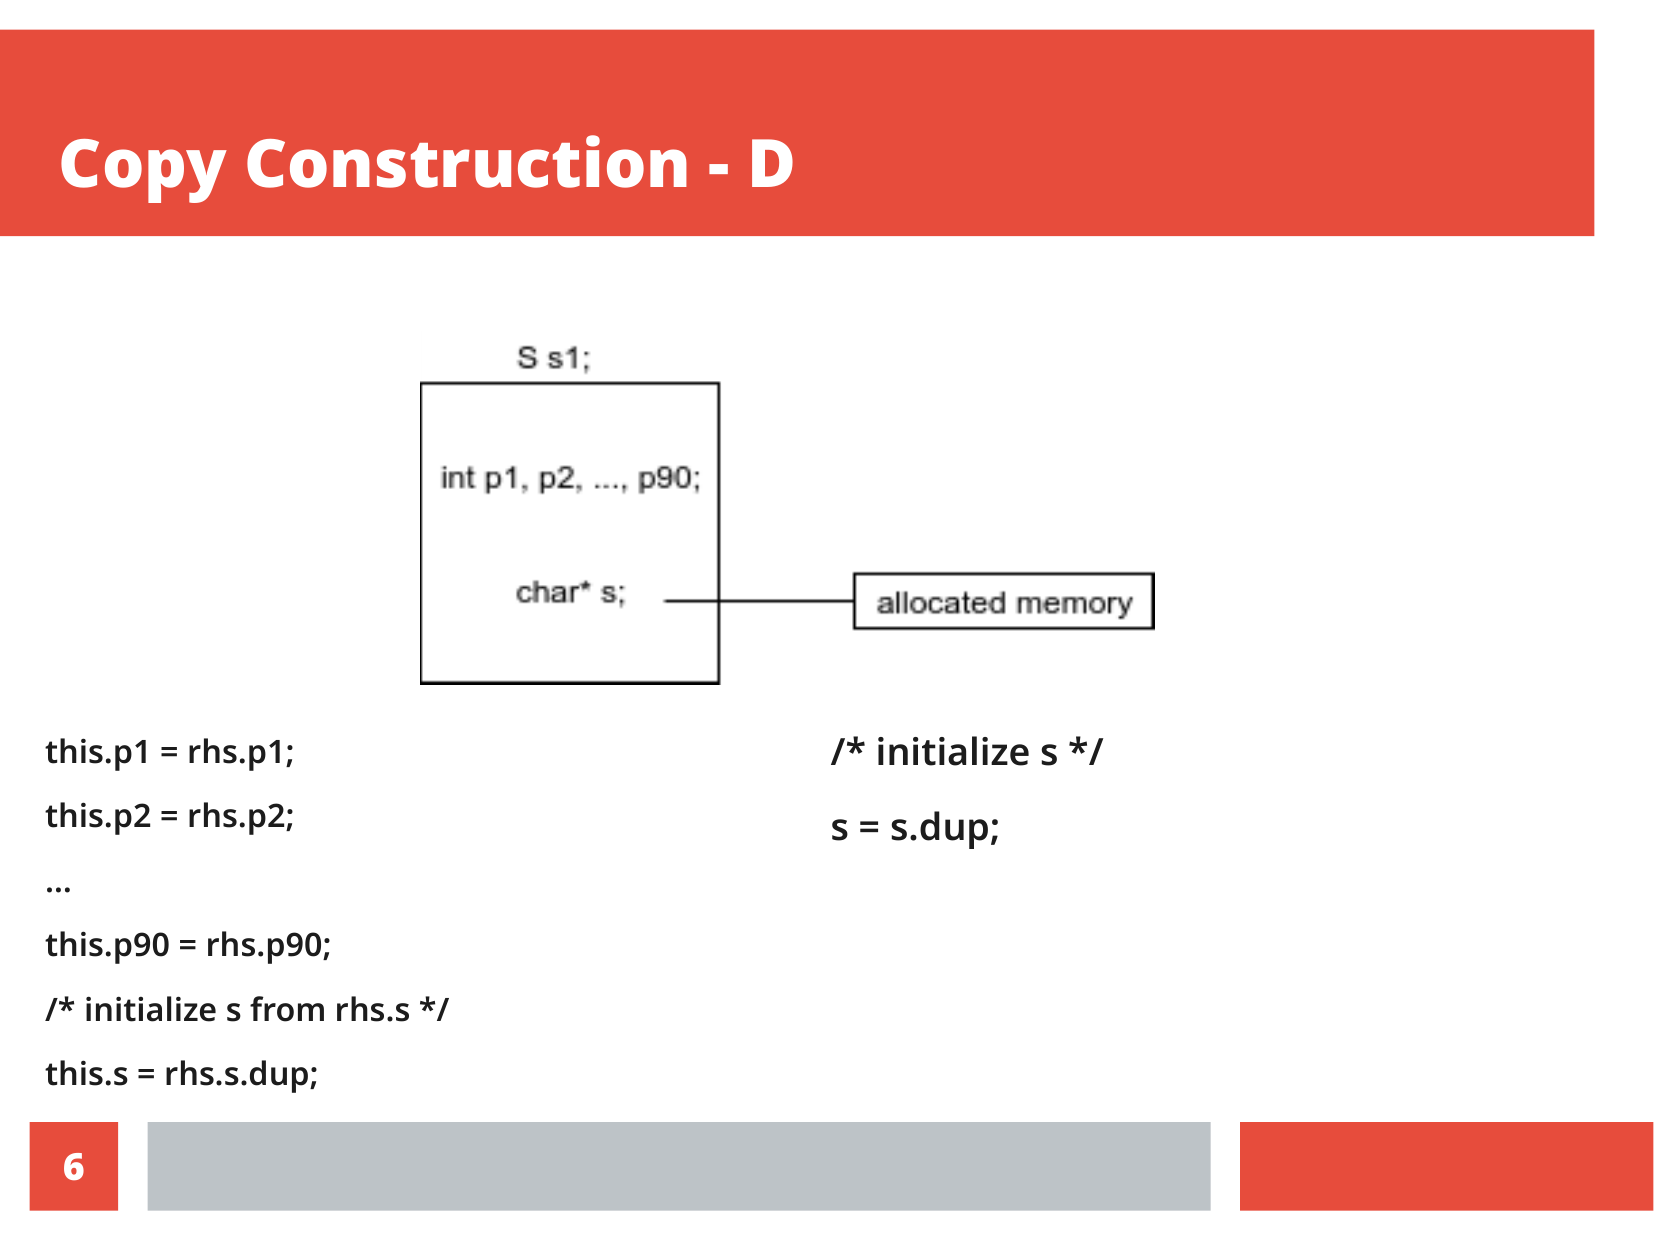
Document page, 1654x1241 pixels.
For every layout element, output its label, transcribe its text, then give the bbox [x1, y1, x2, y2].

title Copy Construction - D [59, 59, 1595, 207]
list this.p1 = rhs.p1; this.p2 = rhs.p2; … this.p90 = rhs.p90; /* initialize s from rhs.s */ this.s = rhs.s.dup; [45, 728, 781, 1096]
picture [420, 331, 1155, 685]
list /* initialize s */ s = s.dup; [830, 725, 1566, 1092]
